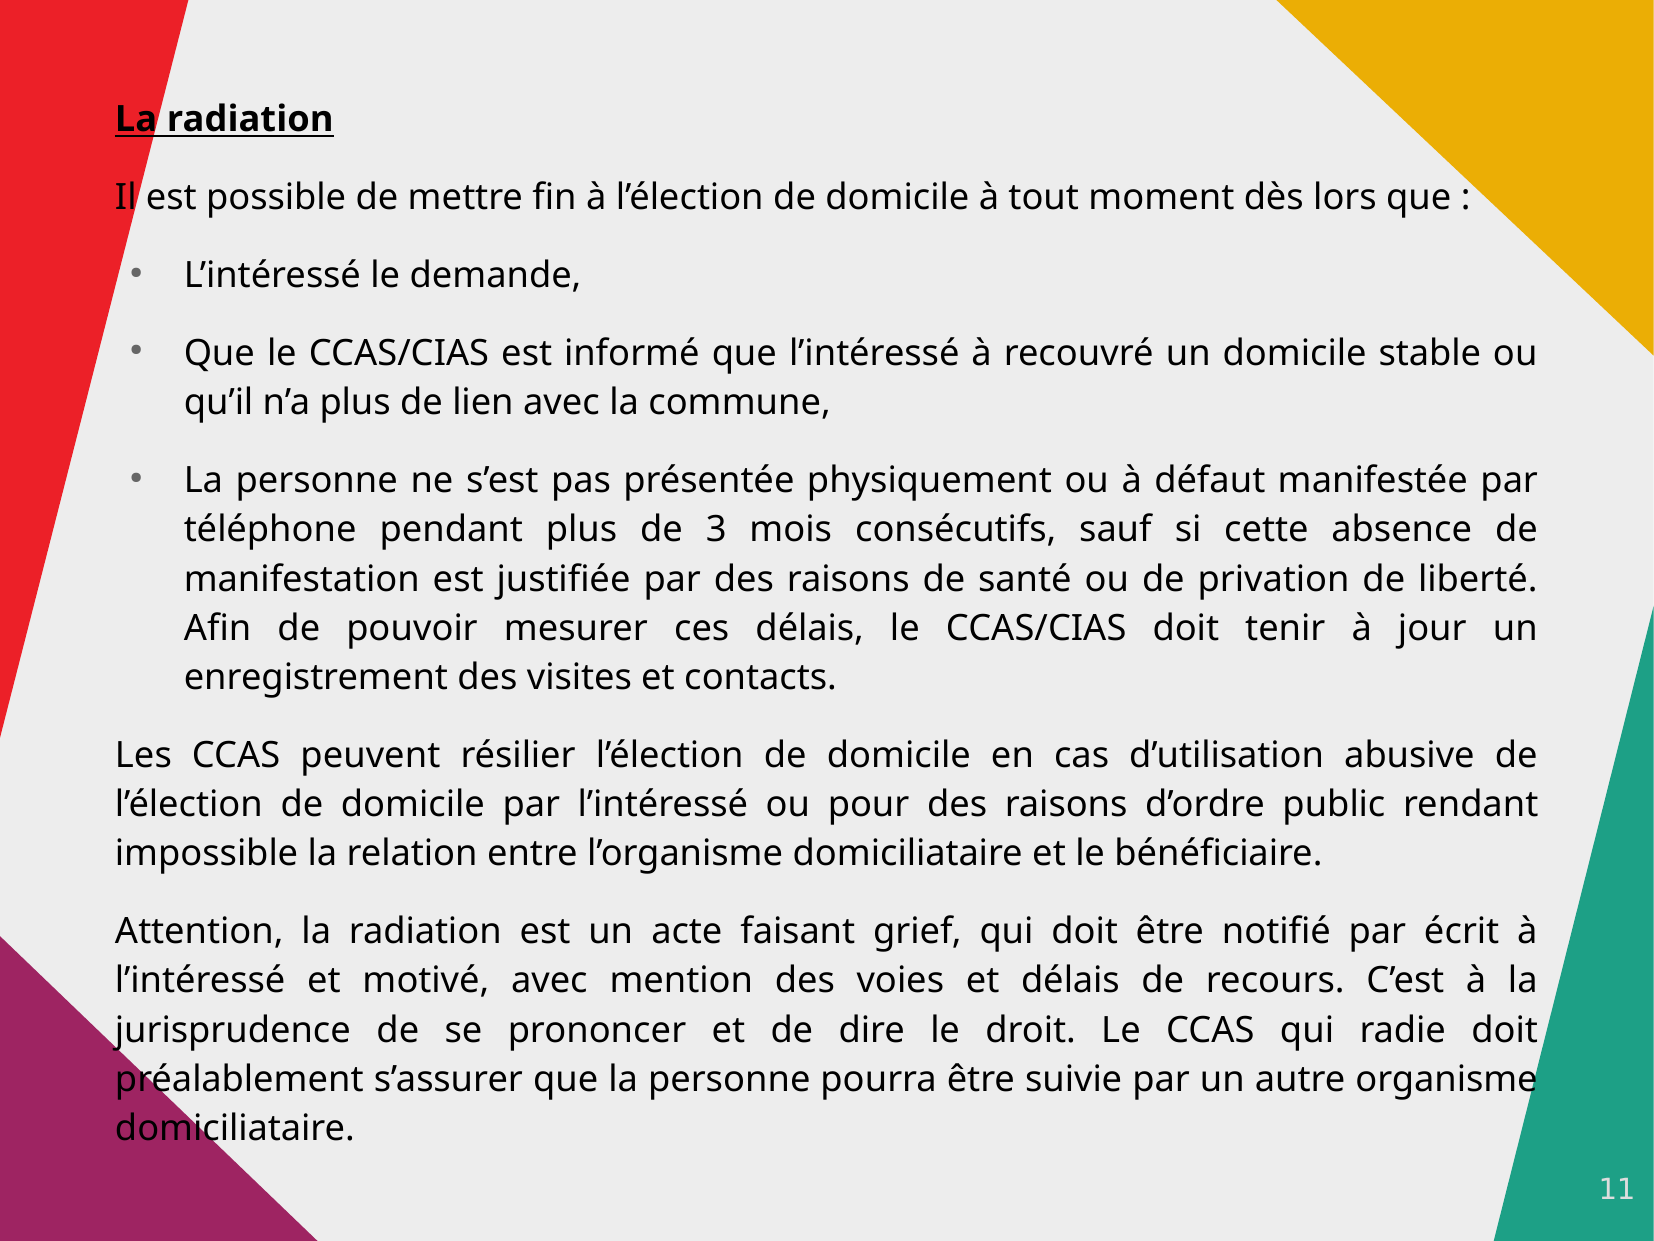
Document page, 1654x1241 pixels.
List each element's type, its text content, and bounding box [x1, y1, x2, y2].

list La radiation Il est possible de mettre fin à l’élection de domicile à tout moment dès lors que : L’intéressé le demande, Que le CCAS/CIAS est informé que l’intéressé à recouvré un domicile stable ou qu’il n’a plus de lien avec la commune, La personne ne s’est pas présentée physiquement ou à défaut manifestée par téléphone pendant plus de 3 mois consécutifs, sauf si cette absence de manifestation est justifiée par des raisons de santé ou de privation de liberté. Afin de pouvoir mesurer ces délais, le CCAS/CIAS doit tenir à jour un enregistrement des visites et contacts. Les CCAS peuvent résilier l’élection de domicile en cas d’utilisation abusive de l’élection de domicile par l’intéressé ou pour des raisons d’ordre public rendant impossible la relation entre l’organisme domiciliataire et le bénéficiaire. Attention, la radiation est un acte faisant grief, qui doit être notifié par écrit à l’intéressé et motivé, avec mention des voies et délais de recours. C’est à la jurisprudence de se prononcer et de dire le droit. Le CCAS qui radie doit préalablement s’assurer que la personne pourra être suivie par un autre organisme domiciliataire. [114, 92, 1539, 1153]
